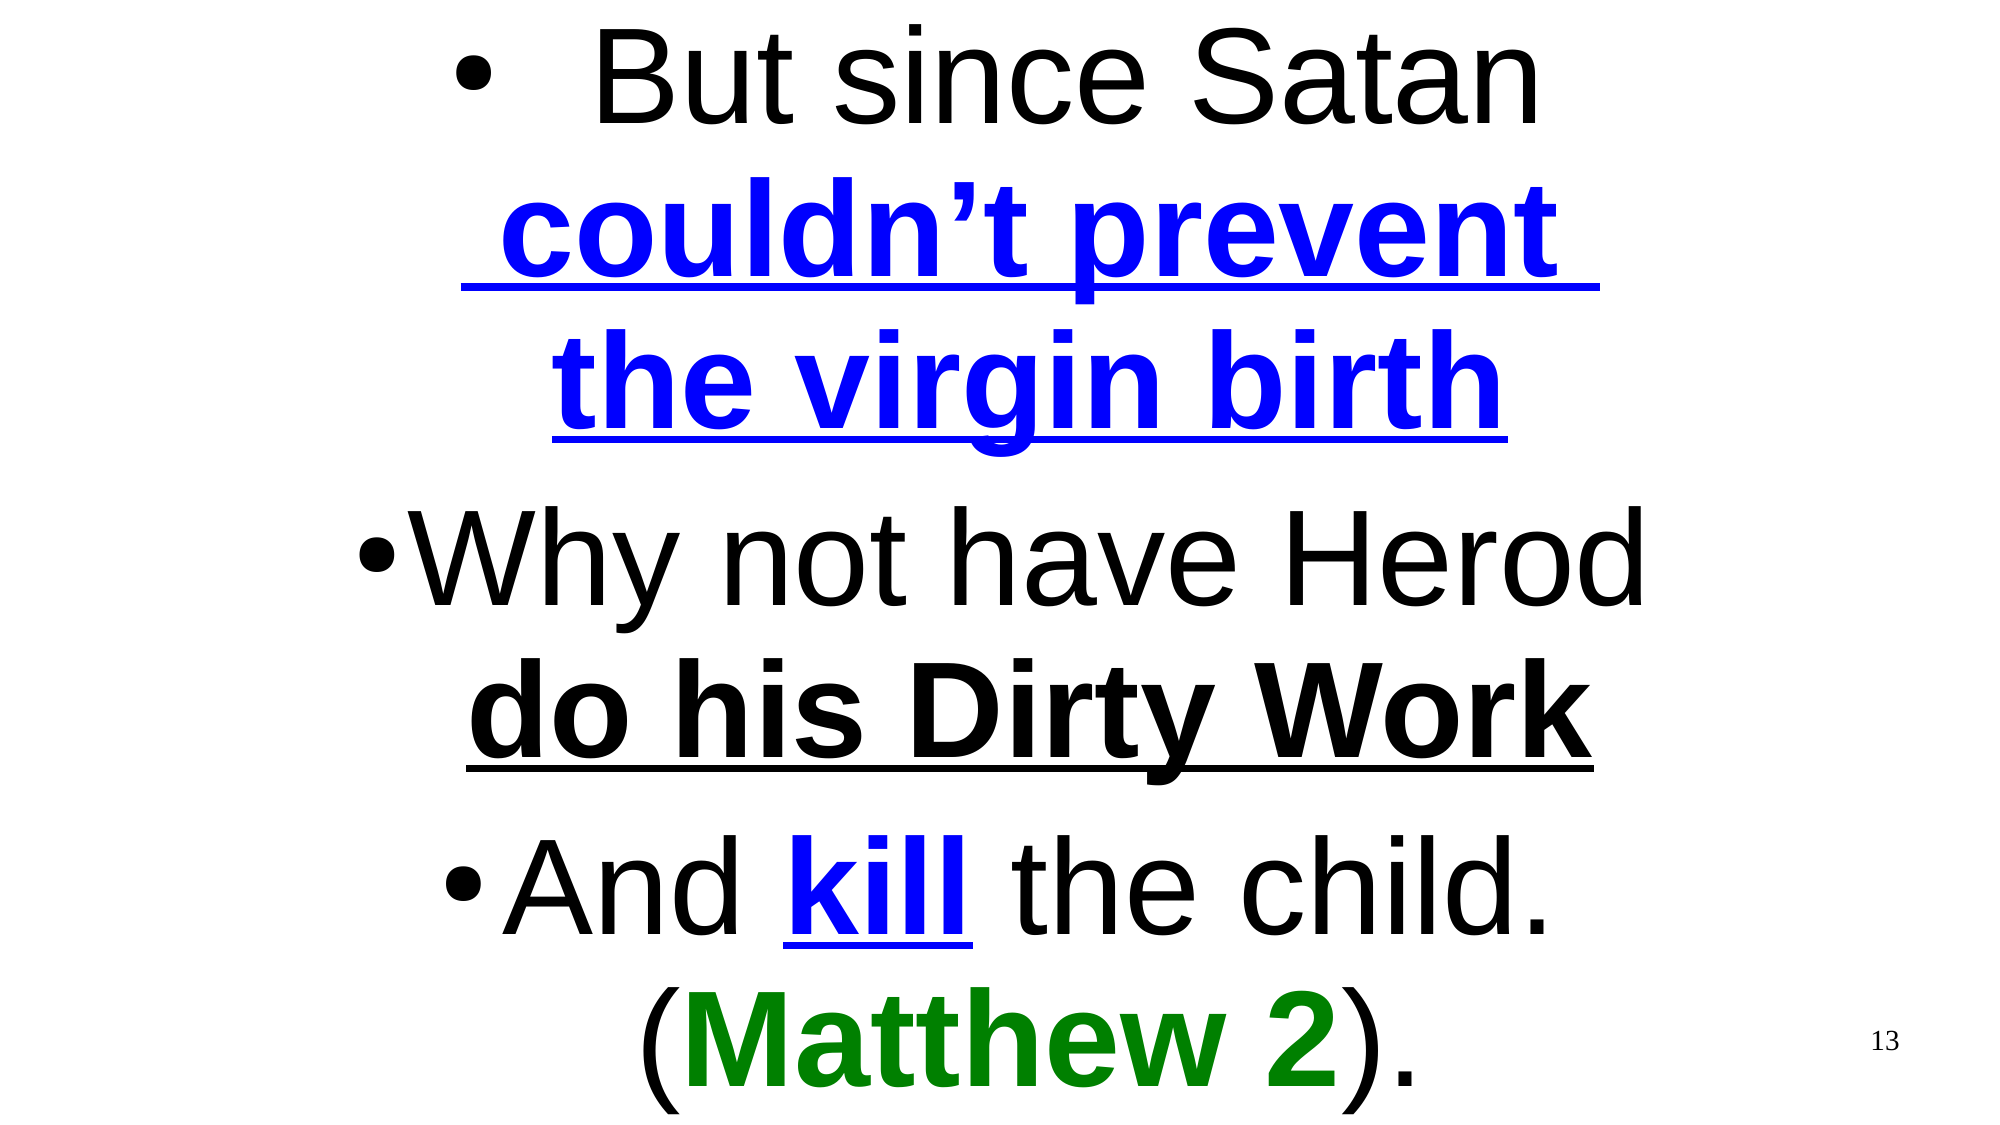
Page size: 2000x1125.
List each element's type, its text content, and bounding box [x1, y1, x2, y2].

list But since Satan couldn’t prevent the virgin birth Why not have Herod do his Dirty Work And kill the child. (Matthew 2). [0, 0, 1996, 1123]
